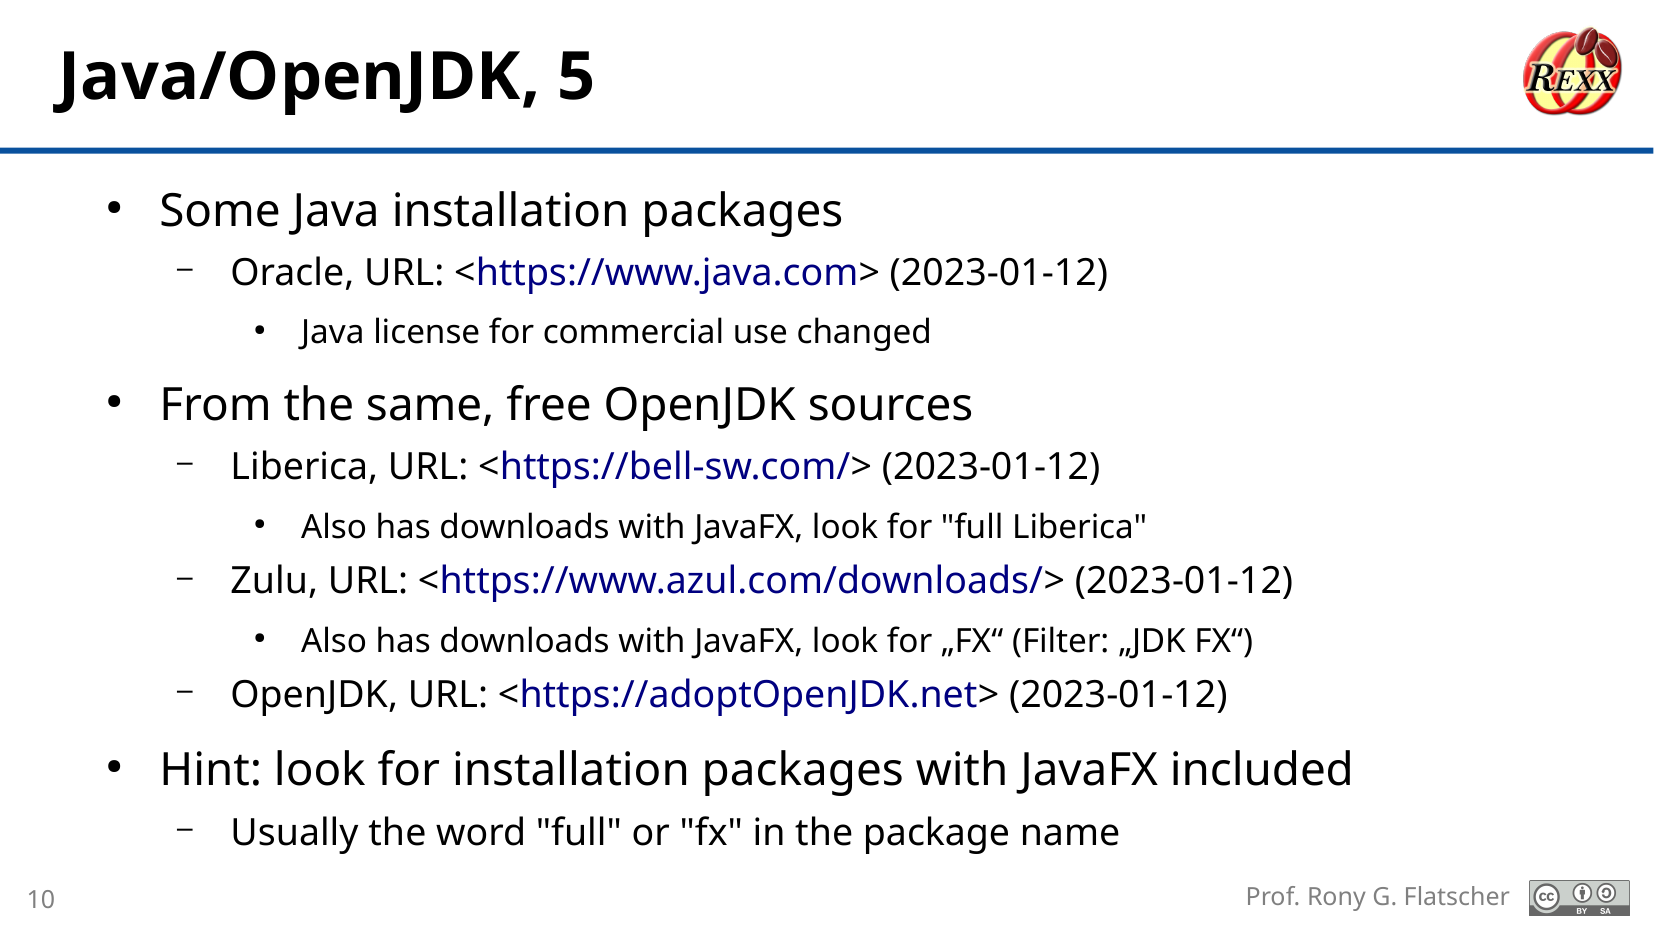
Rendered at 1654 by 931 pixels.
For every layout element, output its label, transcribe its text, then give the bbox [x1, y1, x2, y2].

title Java/OpenJDK, 5 [0, 0, 1625, 148]
list Some Java installation packages Oracle, URL: <https://www.java.com> (2023-01-12) Java license for commercial use changed From the same, free OpenJDK sources Liberica, URL: <https://bell-sw.com/> (2023-01-12) Also has downloads with JavaFX, look for "full Liberica" Zulu, URL: <https://www.azul.com/downloads/> (2023-01-12) Also has downloads with JavaFX, look for „FX“ (Filter: „JDK FX“) OpenJDK, URL: <https://adoptOpenJDK.net> (2023-01-12) Hint: look for installation packages with JavaFX included Usually the word "full" or "fx" in the package name [88, 177, 1577, 857]
